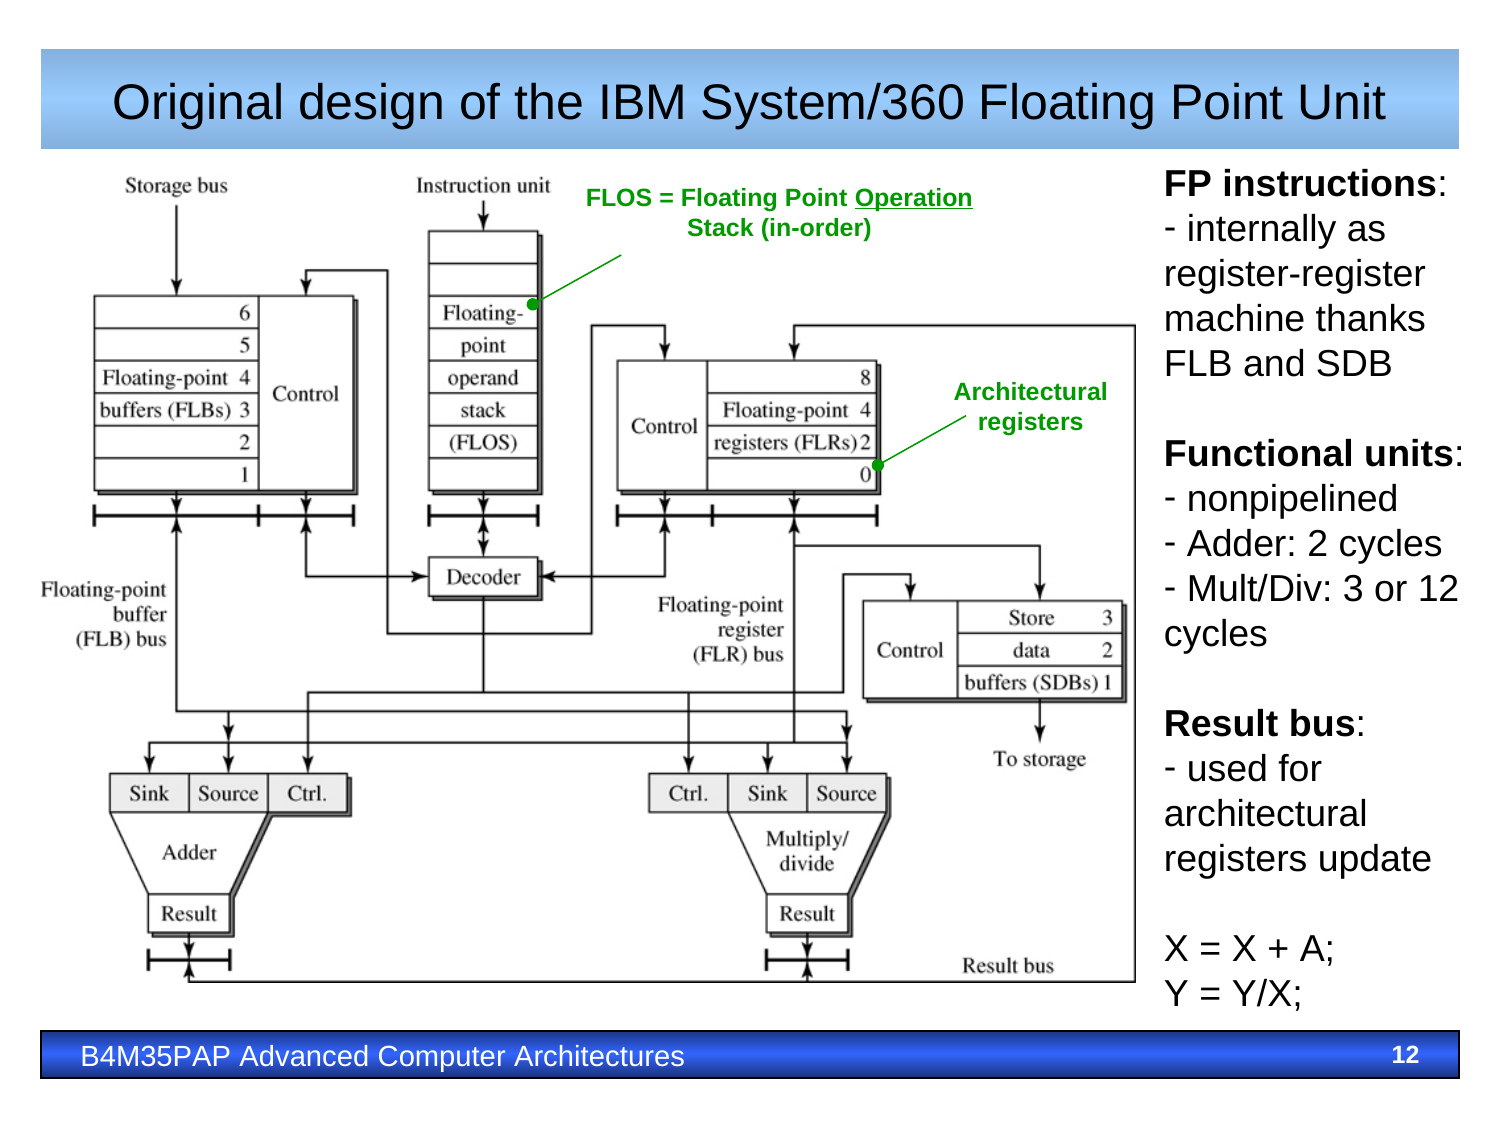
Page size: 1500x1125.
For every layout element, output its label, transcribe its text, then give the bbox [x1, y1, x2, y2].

text_box FP instructions: internally as register-register machine thanks FLB and SDB Functional units: nonpipelined Adder: 2 cycles Mult/Div: 3 or 12 cycles Result bus: used for architectural registers update X = X + A; Y = Y/X; [1149, 151, 1500, 1112]
text_box Architectural registers [900, 367, 1149, 444]
title Original design of the IBM System/360 Floating Point Unit [41, 49, 1459, 149]
text_box FLOS = Floating Point Operation Stack (in-order) [566, 173, 993, 250]
picture [41, 173, 1136, 983]
